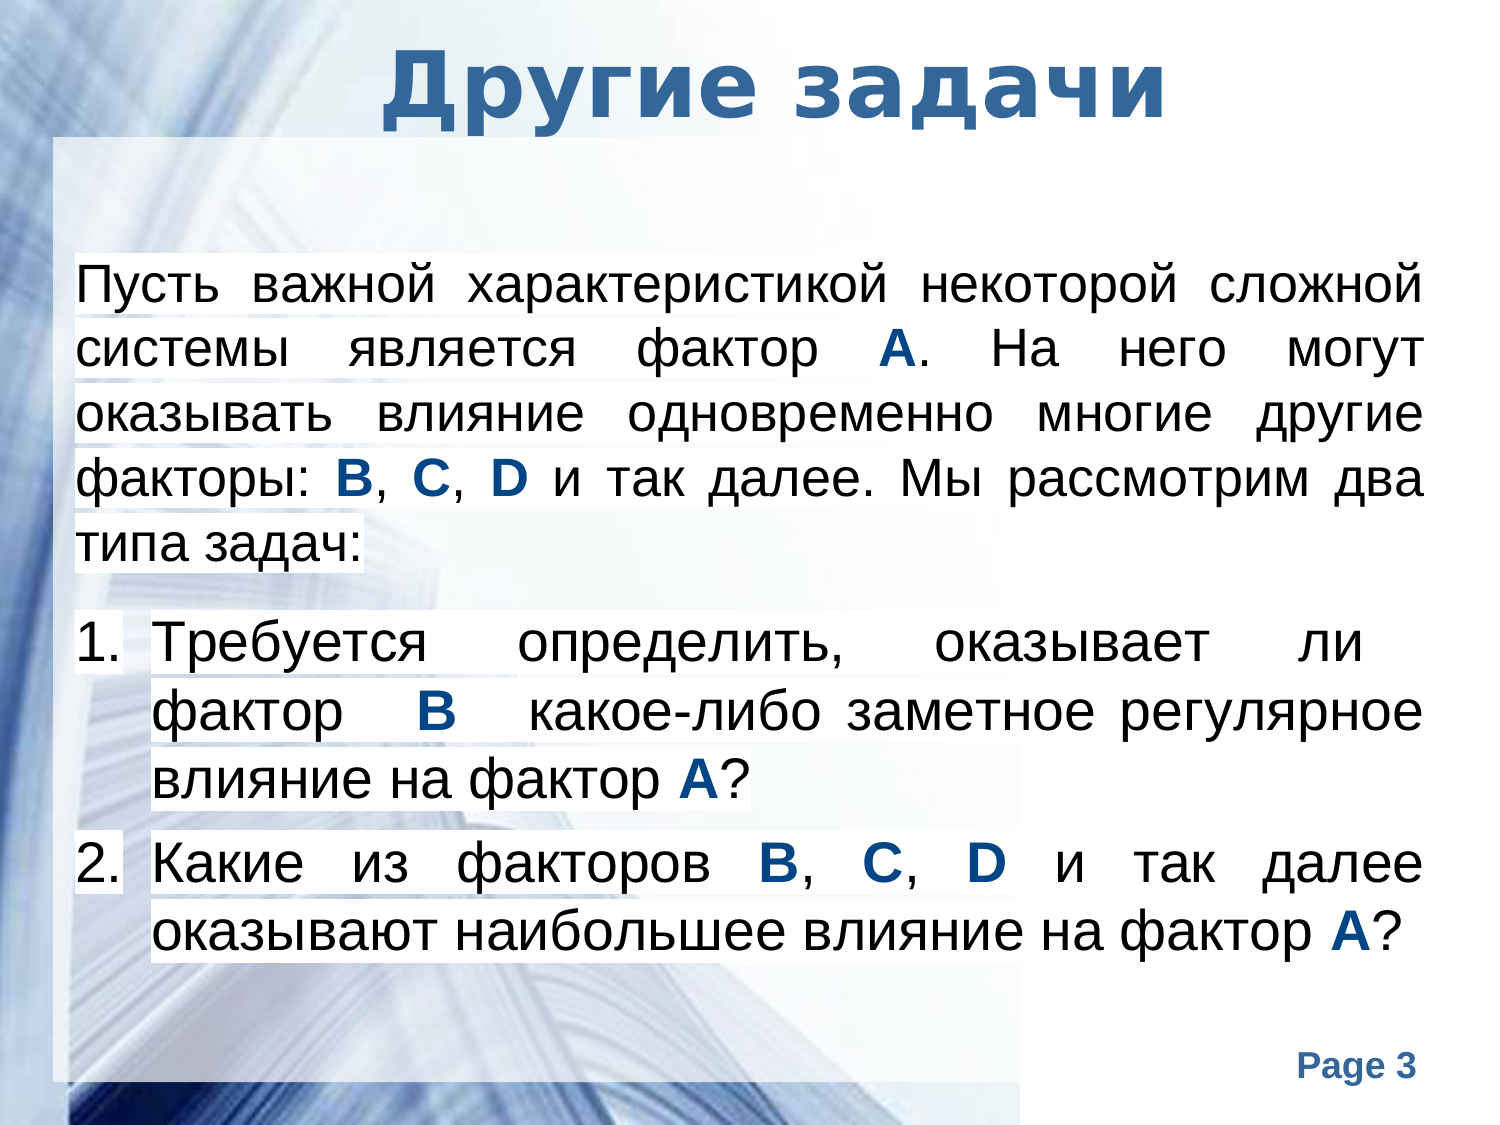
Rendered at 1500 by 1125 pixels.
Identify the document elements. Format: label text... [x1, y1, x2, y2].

text_box Другие задачи [364, 18, 1187, 144]
list Требуется определить, оказывает ли фактор В какое-либо заметное регулярное влияние на фактор А? Какие из факторов В, С, D и так далее оказывают наибольшее влияние на фактор А? [75, 604, 1425, 969]
picture [0, 0, 1500, 1125]
list Пусть важной характеристикой некоторой сложной системы является фактор А. На него могут оказывать влияние одновременно многие другие факторы: В, С, D и так далее. Мы рассмотрим два типа задач: [75, 248, 1425, 575]
